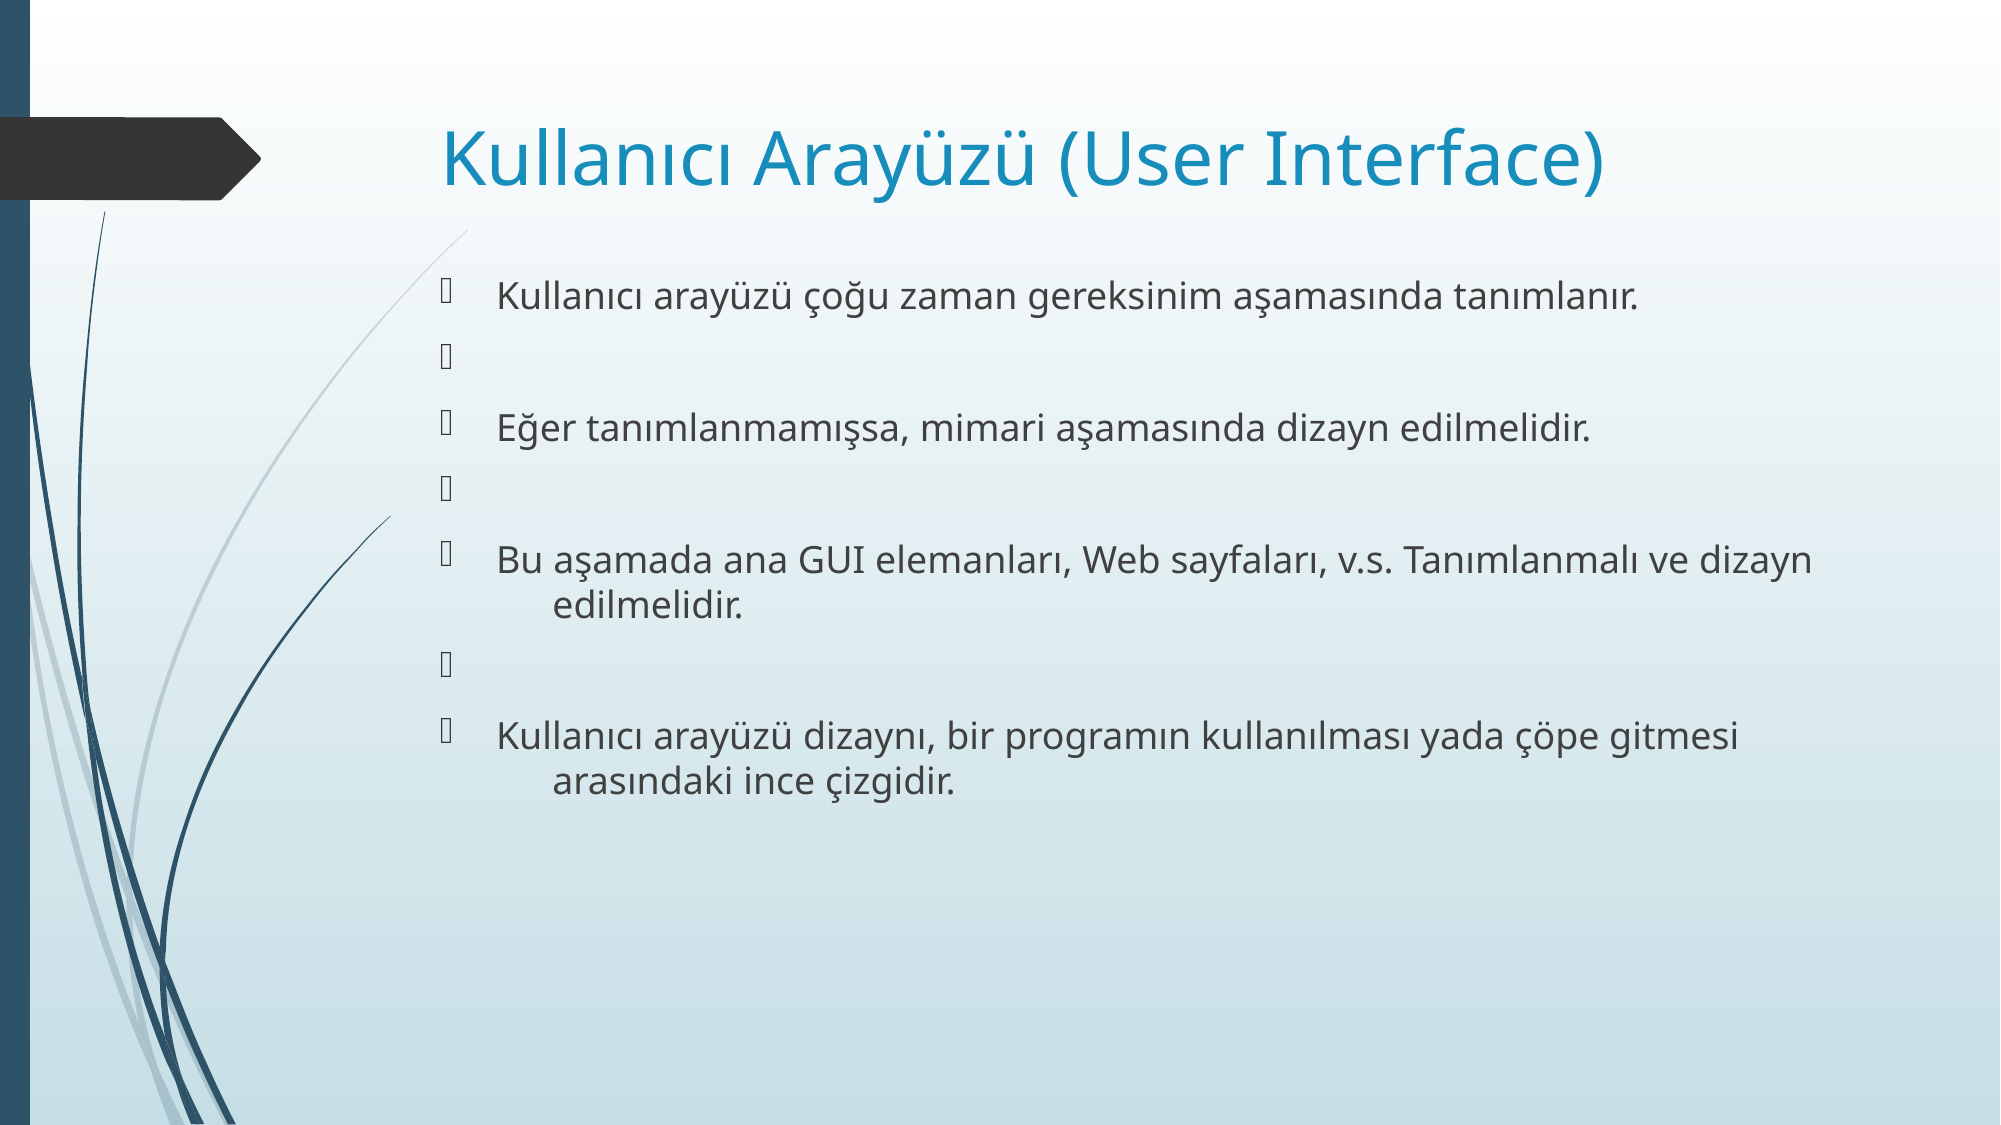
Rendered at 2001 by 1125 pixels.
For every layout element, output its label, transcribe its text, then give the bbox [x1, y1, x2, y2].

title Kullanıcı Arayüzü (User Interface) [425, 102, 1888, 264]
list Kullanıcı arayüzü çoğu zaman gereksinim aşamasında tanımlanır. Eğer tanımlanmamışsa, mimari aşamasında dizayn edilmelidir. Bu aşamada ana GUI elemanları, Web sayfaları, v.s. Tanımlanmalı ve dizayn edilmelidir. Kullanıcı arayüzü dizaynı, bir programın kullanılması yada çöpe gitmesi arasındaki ince çizgidir. [424, 264, 1888, 970]
